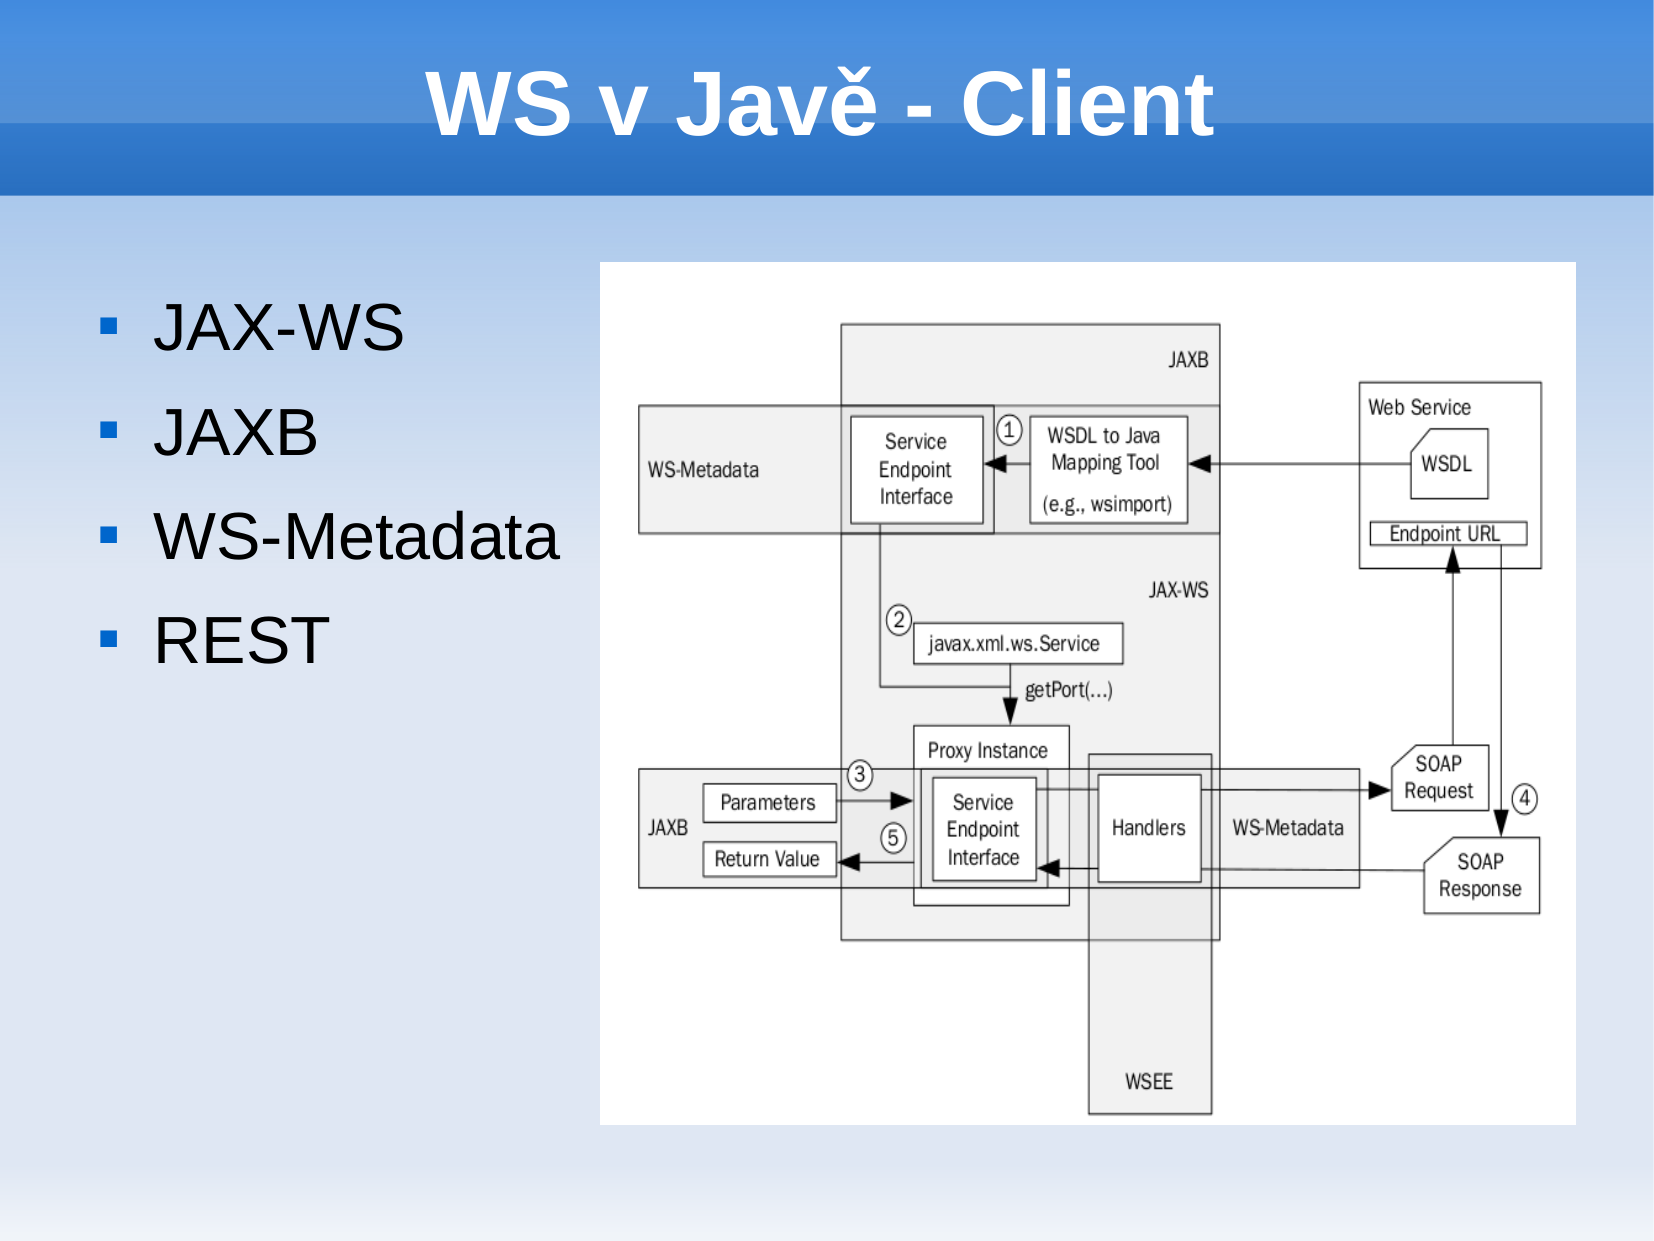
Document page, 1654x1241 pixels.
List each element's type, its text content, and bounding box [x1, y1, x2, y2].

title WS v Javě - Client [76, 0, 1565, 208]
picture [0, 0, 1654, 1241]
list JAX-WS JAXB WS-Metadata REST [82, 290, 809, 1094]
